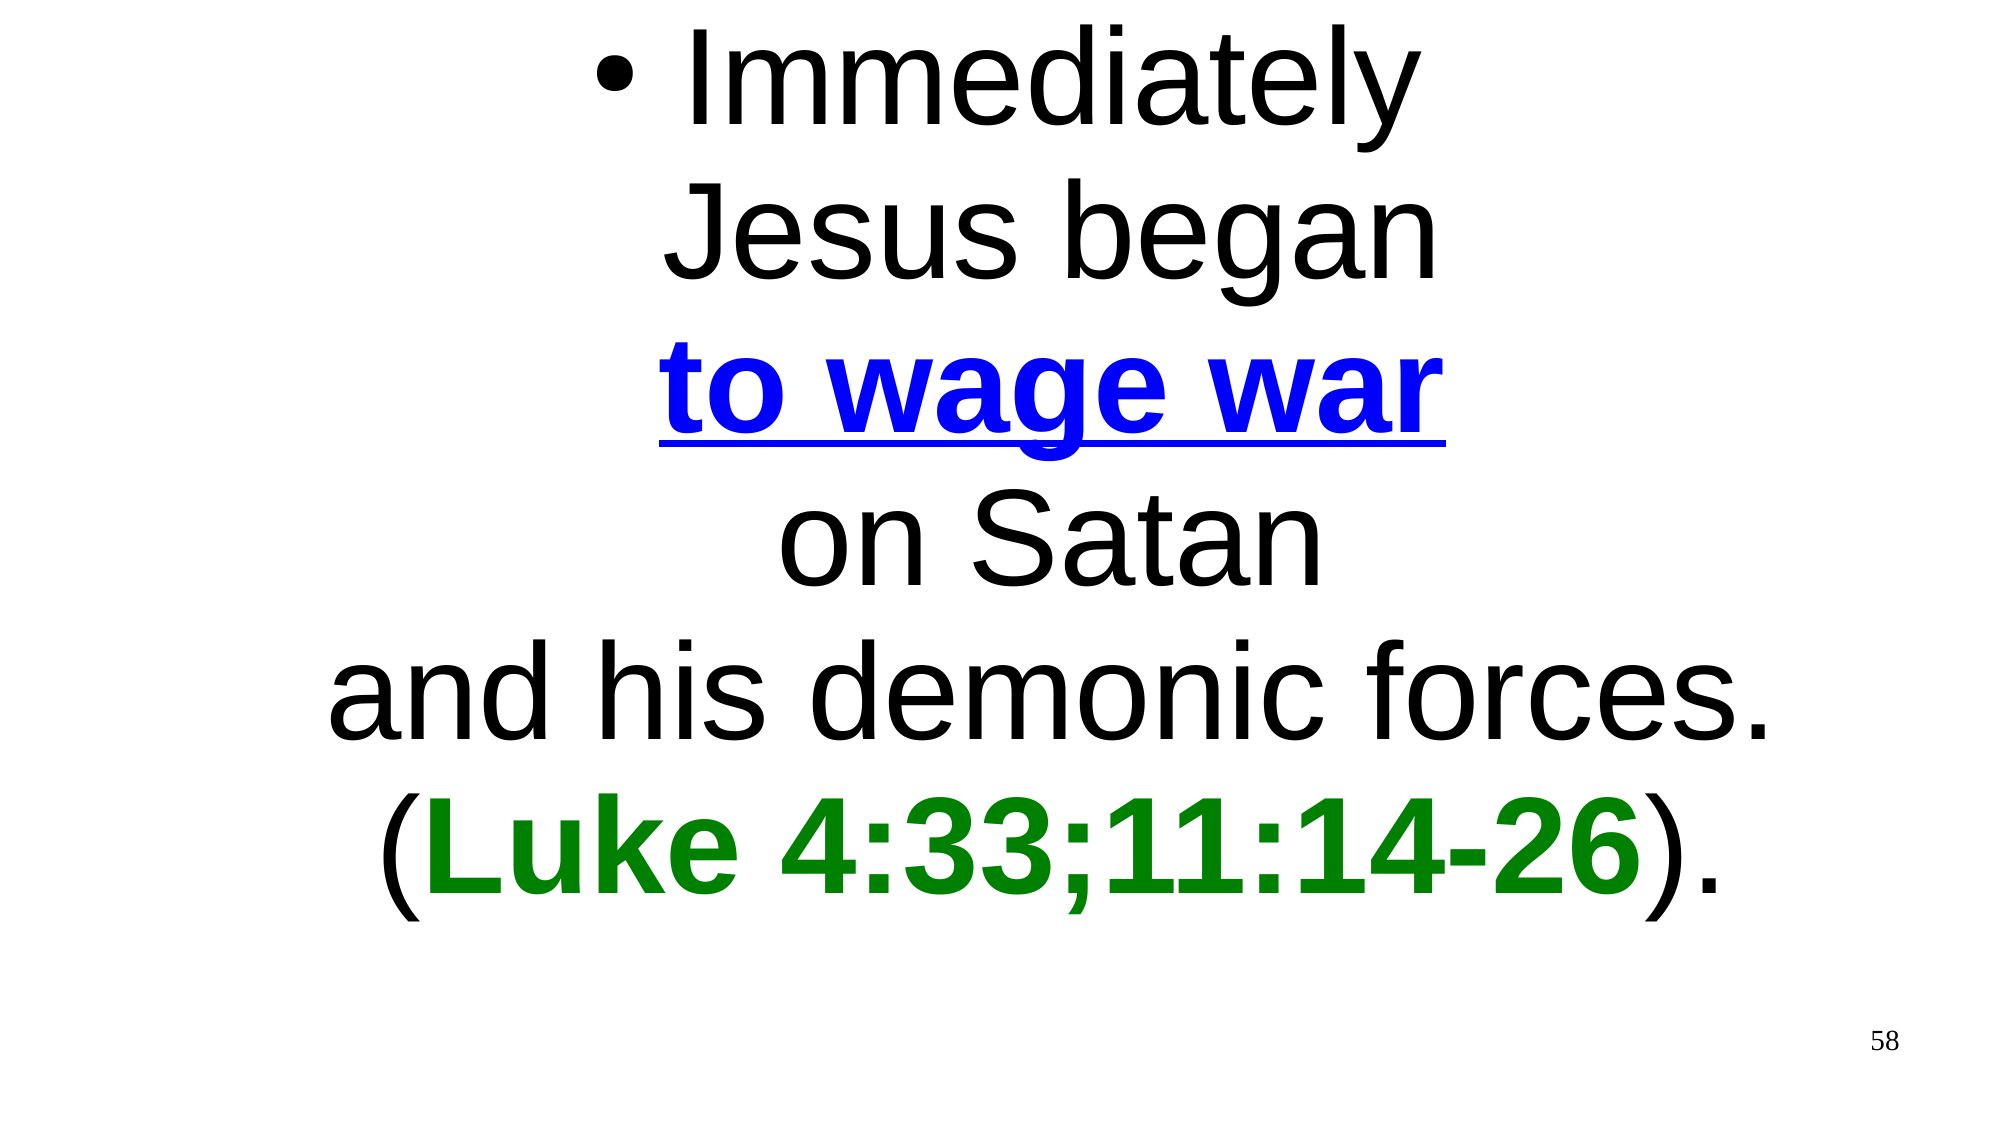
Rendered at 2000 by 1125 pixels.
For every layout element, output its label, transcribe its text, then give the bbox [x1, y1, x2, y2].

list Immediately Jesus began to wage war on Satan and his demonic forces. (Luke 4:33;11:14-26). [0, 0, 1996, 1123]
